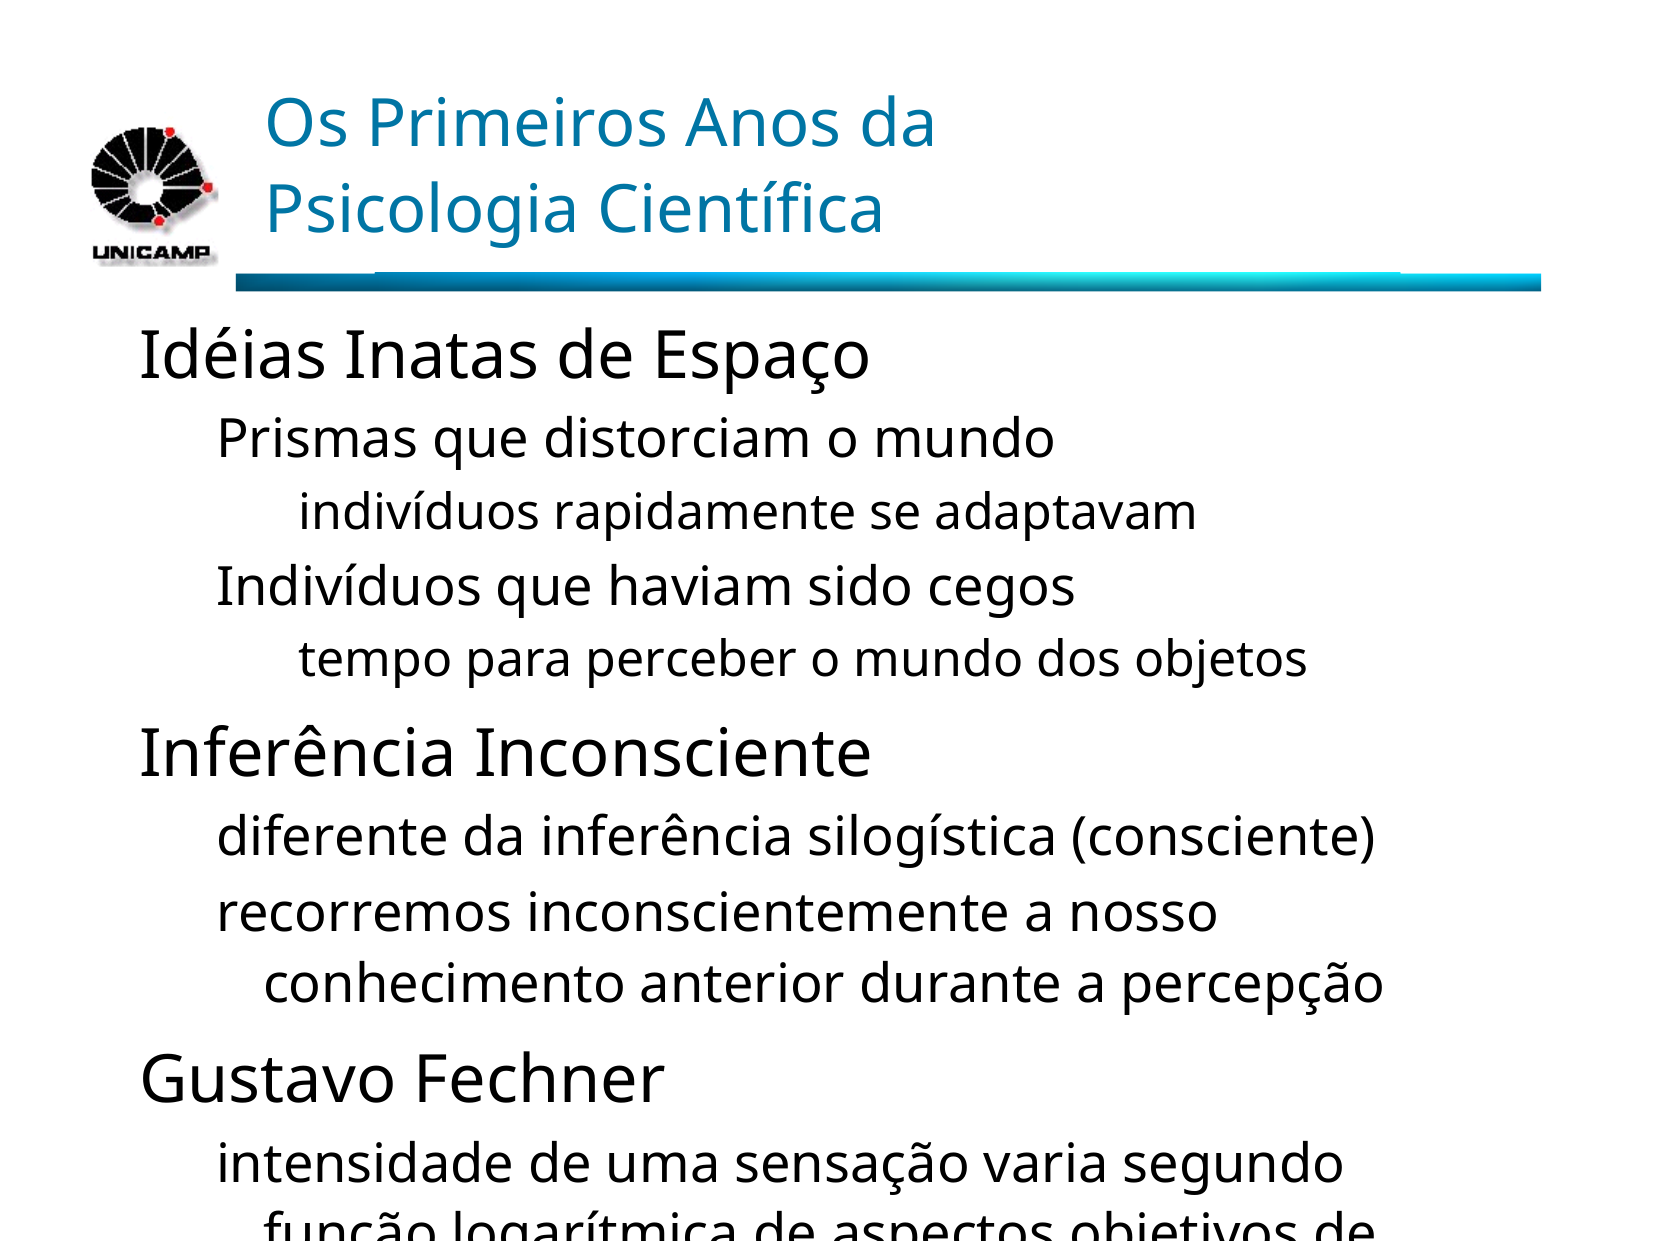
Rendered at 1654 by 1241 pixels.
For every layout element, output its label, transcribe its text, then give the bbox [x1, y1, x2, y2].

picture [125, 272, 1654, 295]
title Os Primeiros Anos da Psicologia Científica [264, 42, 1534, 250]
list Idéias Inatas de Espaço Prismas que distorciam o mundo indivíduos rapidamente se adaptavam Indivíduos que haviam sido cegos tempo para perceber o mundo dos objetos Inferência Inconsciente diferente da inferência silogística (consciente) recorremos inconscientemente a nosso conhecimento anterior durante a percepção Gustavo Fechner intensidade de uma sensação varia segundo função logarítmica de aspectos objetivos de estímulo [121, 309, 1534, 1182]
